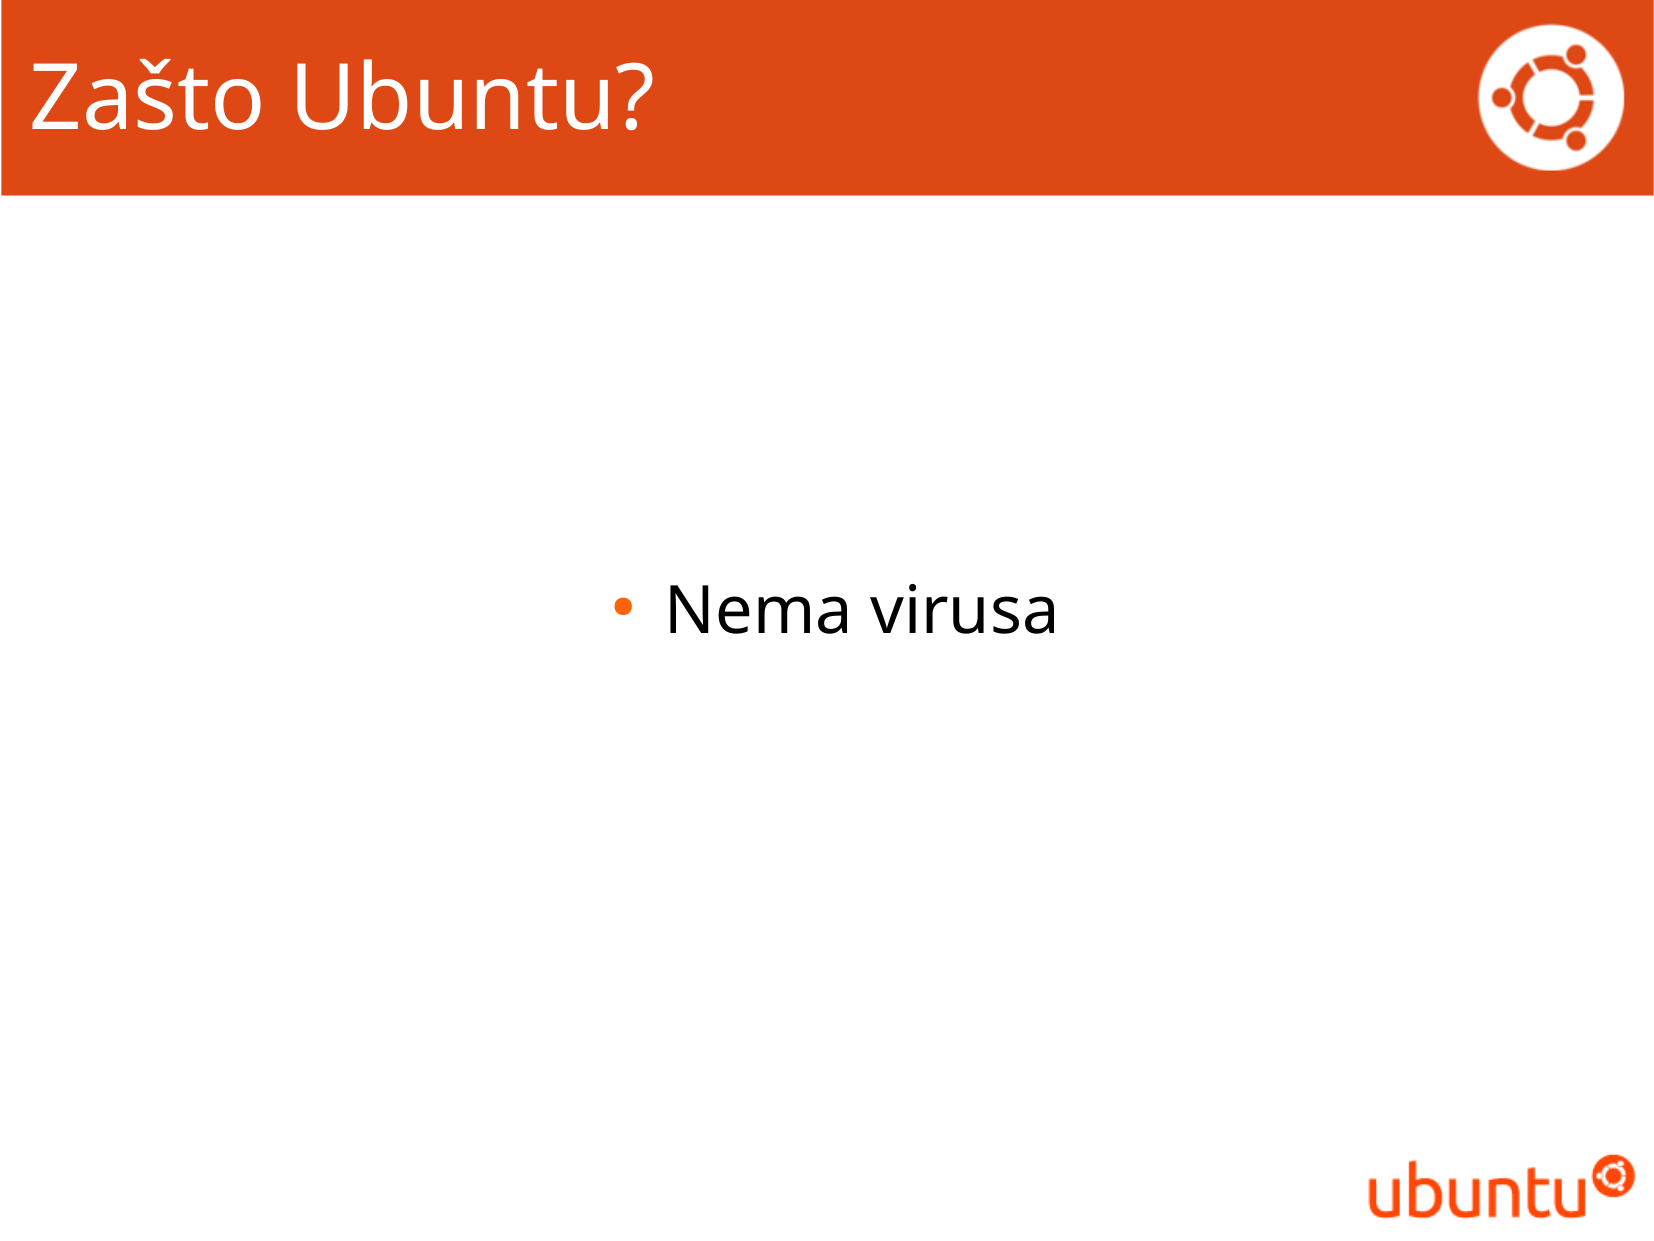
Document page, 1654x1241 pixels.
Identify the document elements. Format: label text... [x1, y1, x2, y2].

title Zašto Ubuntu? [29, 18, 1459, 170]
list Nema virusa [82, 562, 1571, 1109]
picture [0, 0, 1654, 1241]
